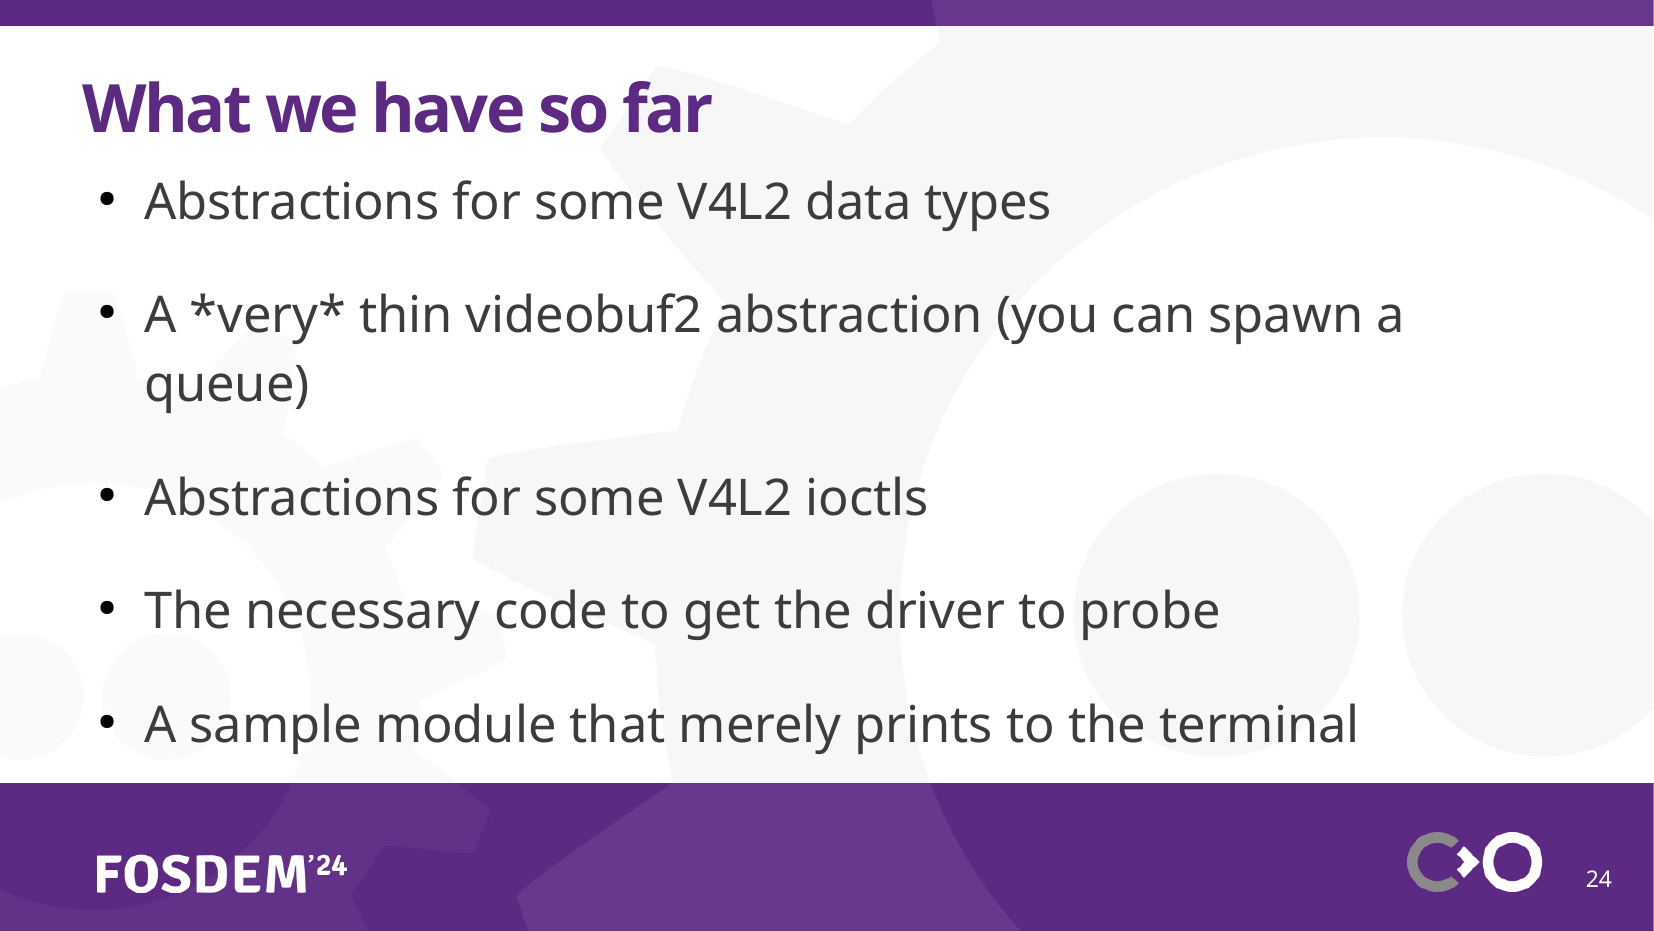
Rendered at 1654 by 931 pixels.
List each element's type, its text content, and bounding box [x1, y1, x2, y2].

title What we have so far [82, 60, 1571, 154]
picture [0, 0, 1654, 931]
list Abstractions for some V4L2 data types A *very* thin videobuf2 abstraction (you can spawn a queue) Abstractions for some V4L2 ioctls The necessary code to get the driver to probe A sample module that merely prints to the terminal [82, 165, 1571, 758]
